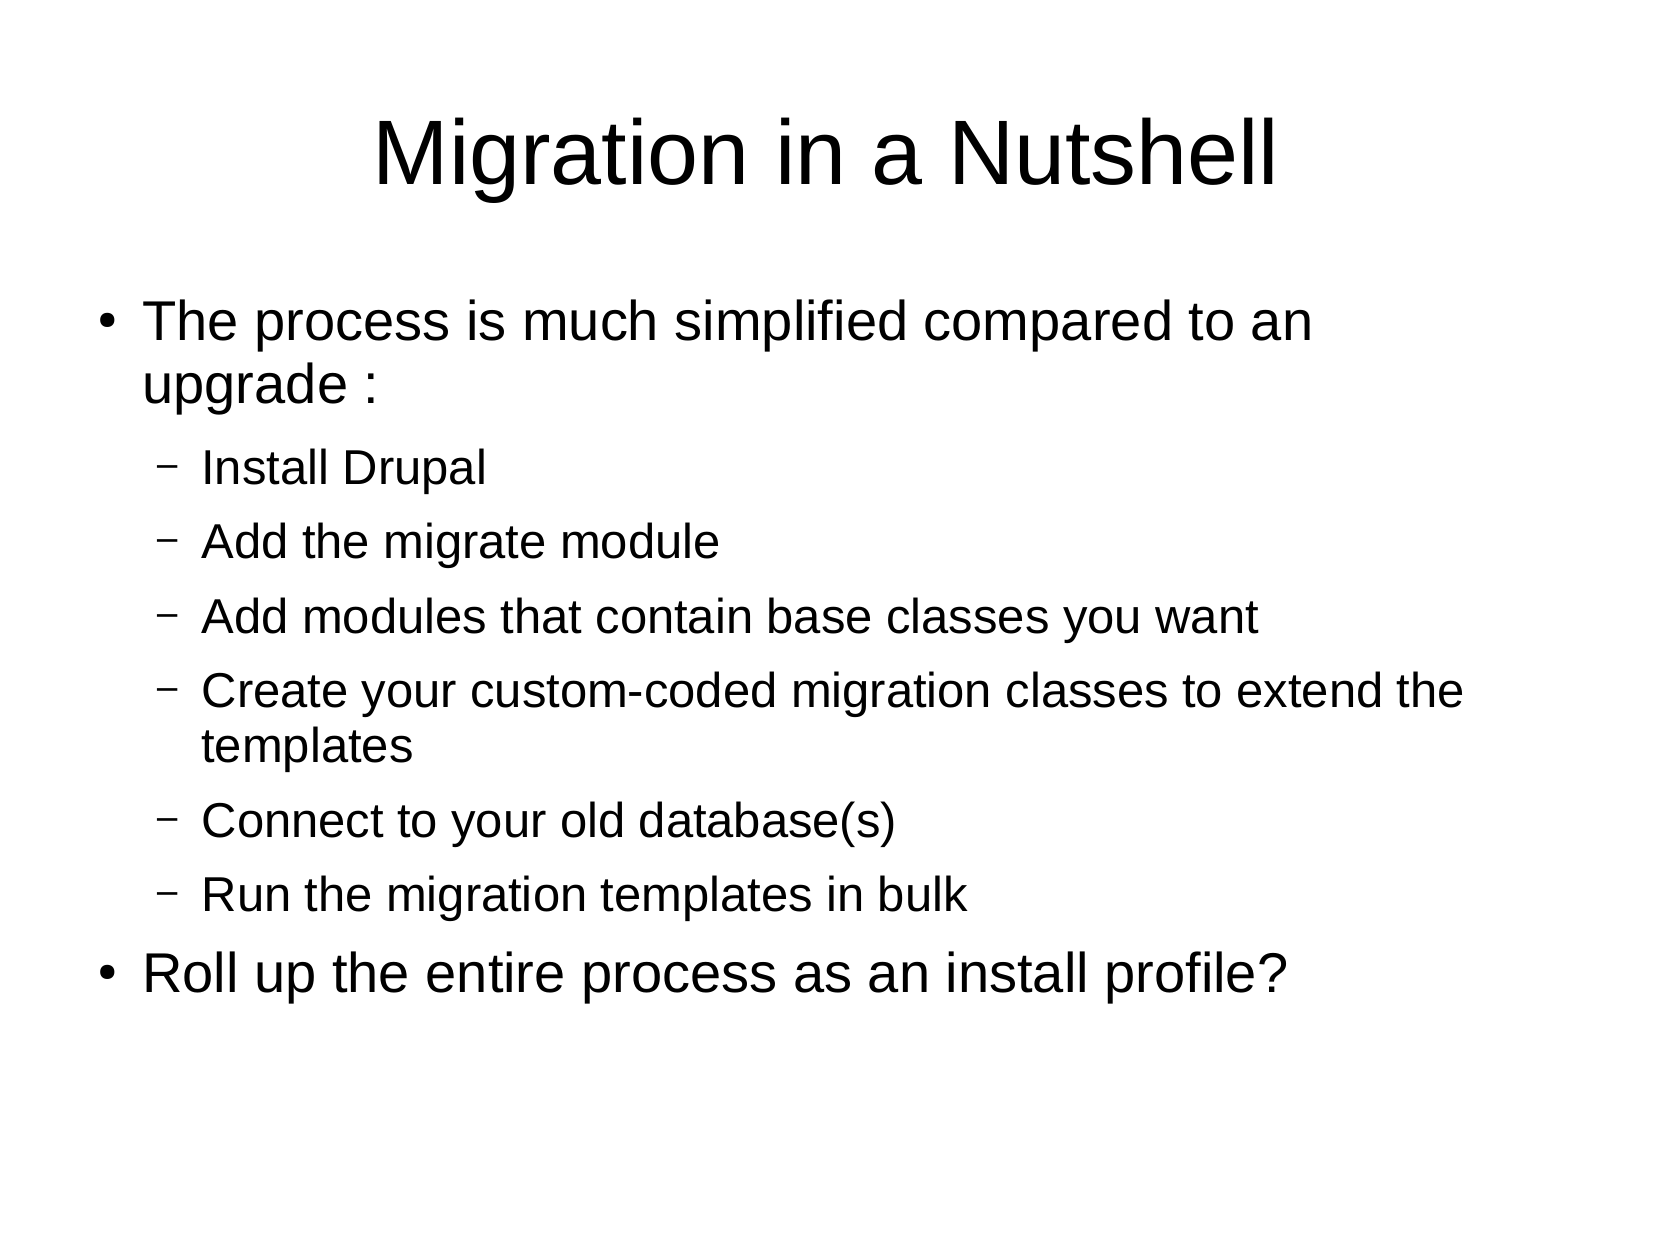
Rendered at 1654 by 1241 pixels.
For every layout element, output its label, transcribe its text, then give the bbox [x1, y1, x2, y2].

list The process is much simplified compared to an upgrade : Install Drupal Add the migrate module Add modules that contain base classes you want Create your custom-coded migration classes to extend the templates Connect to your old database(s) Run the migration templates in bulk Roll up the entire process as an install profile? [82, 290, 1538, 1010]
title Migration in a Nutshell [82, 49, 1571, 257]
